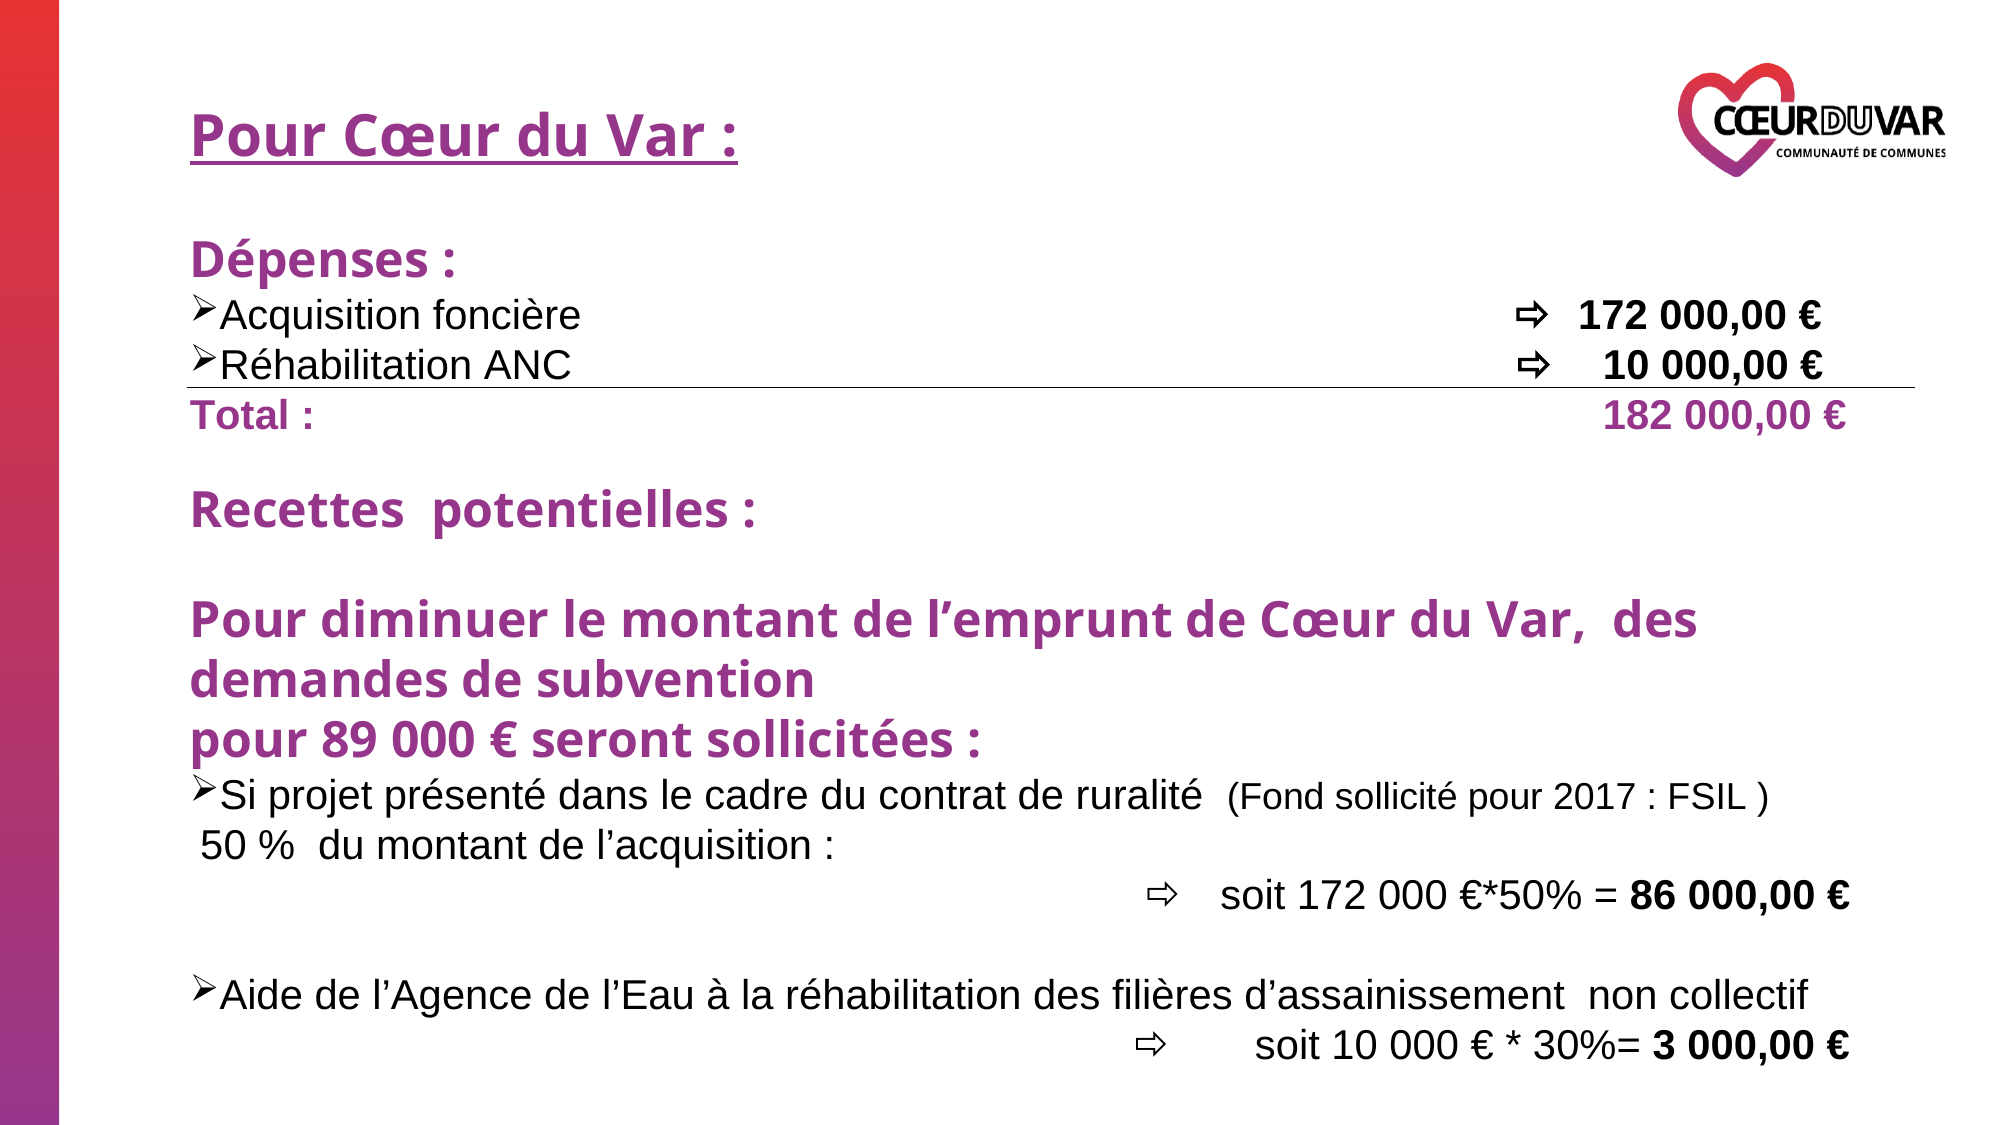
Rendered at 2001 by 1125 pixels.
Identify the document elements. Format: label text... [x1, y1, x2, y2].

text_box Pour Cœur du Var : Dépenses : Acquisition foncière  172 000,00 € Réhabilitation ANC  10 000,00 € Total : 182 000,00 € Recettes potentielles : Pour diminuer le montant de l’emprunt de Cœur du Var, des demandes de subvention pour 89 000 € seront sollicitées : Si projet présenté dans le cadre du contrat de ruralité (Fond sollicité pour 2017 : FSIL ) 50 % du montant de l’acquisition :  soit 172 000 €*50% = 86 000,00 € Aide de l’Agence de l’Eau à la réhabilitation des filières d’assainissement non collectif  soit 10 000 € * 30%= 3 000,00 € [174, 90, 1915, 1076]
picture [1678, 63, 1946, 177]
